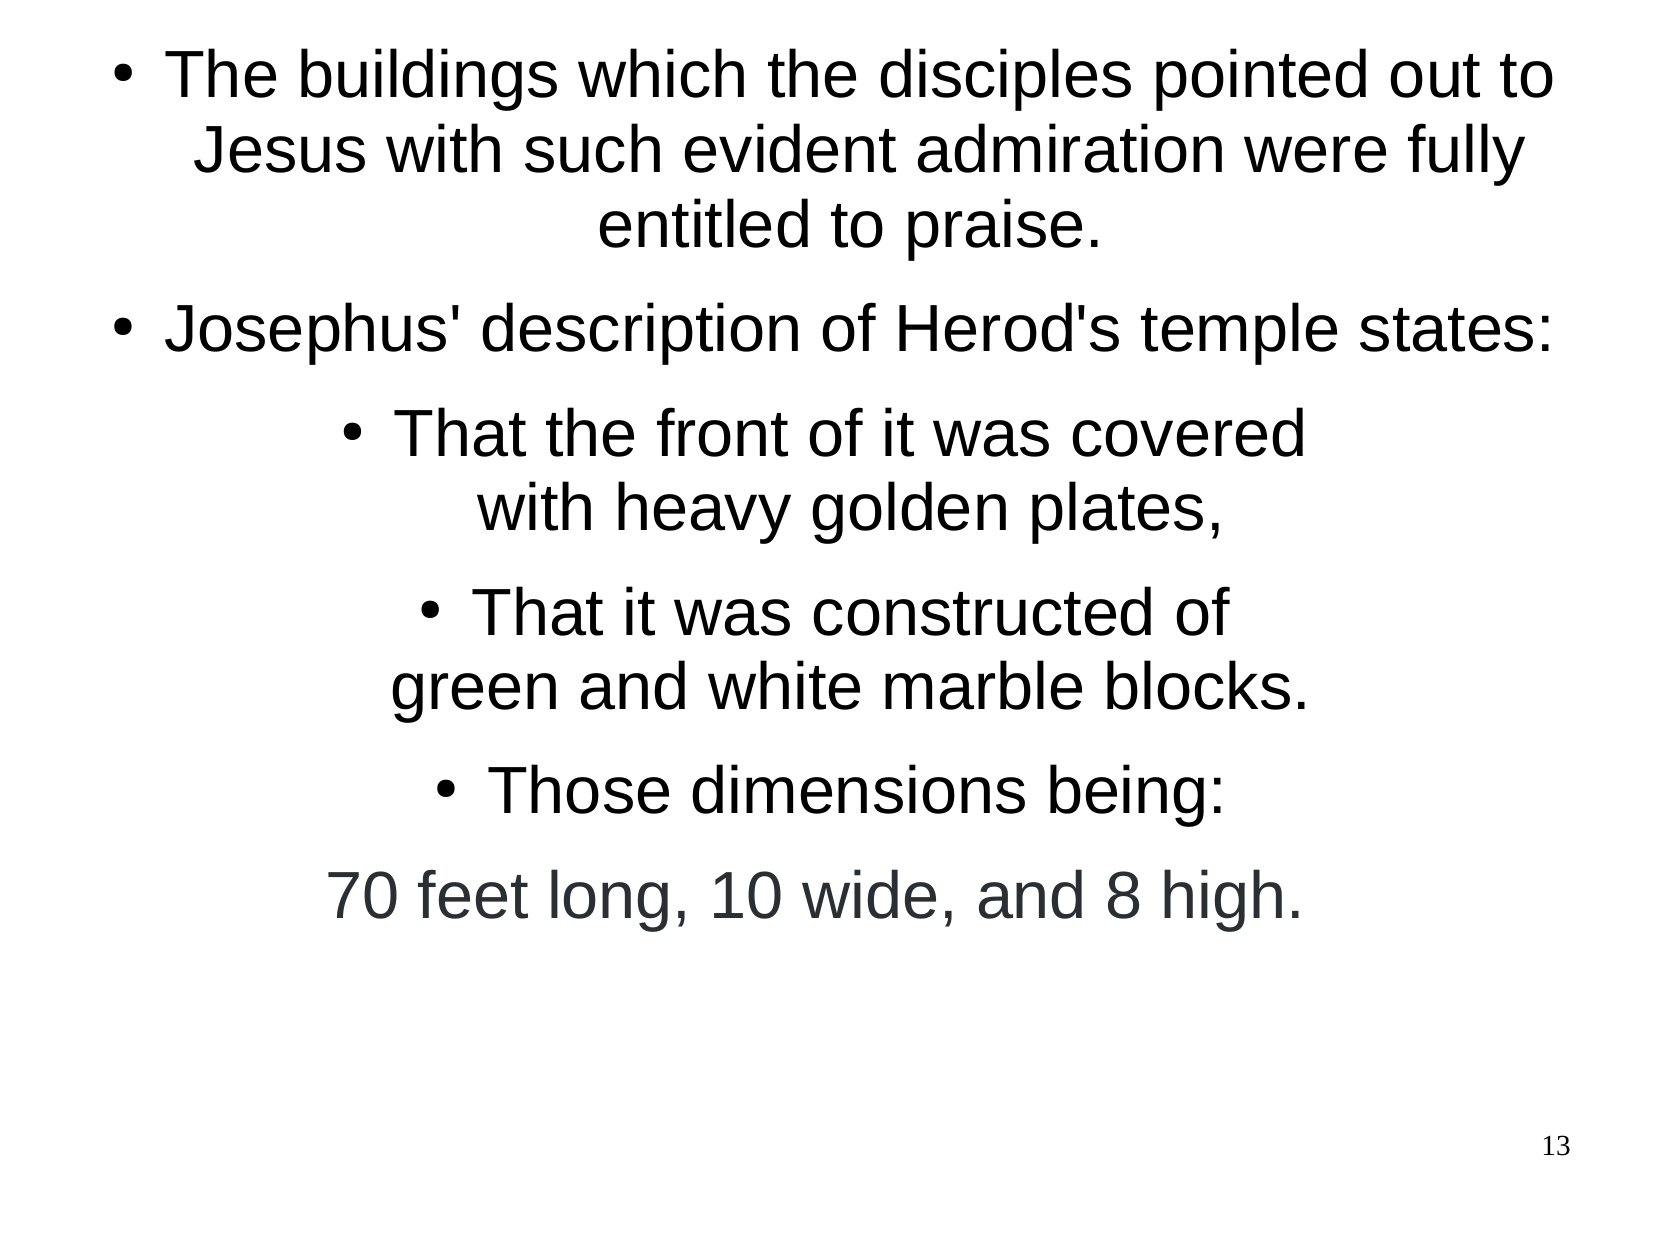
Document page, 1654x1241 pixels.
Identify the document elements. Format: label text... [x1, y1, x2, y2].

list The buildings which the disciples pointed out to Jesus with such evident admiration were fully entitled to praise. Josephus' description of Herod's temple states: That the front of it was covered with heavy golden plates, That it was constructed of green and white marble blocks. Those dimensions being: 70 feet long, 10 wide, and 8 high. [37, 37, 1613, 1201]
